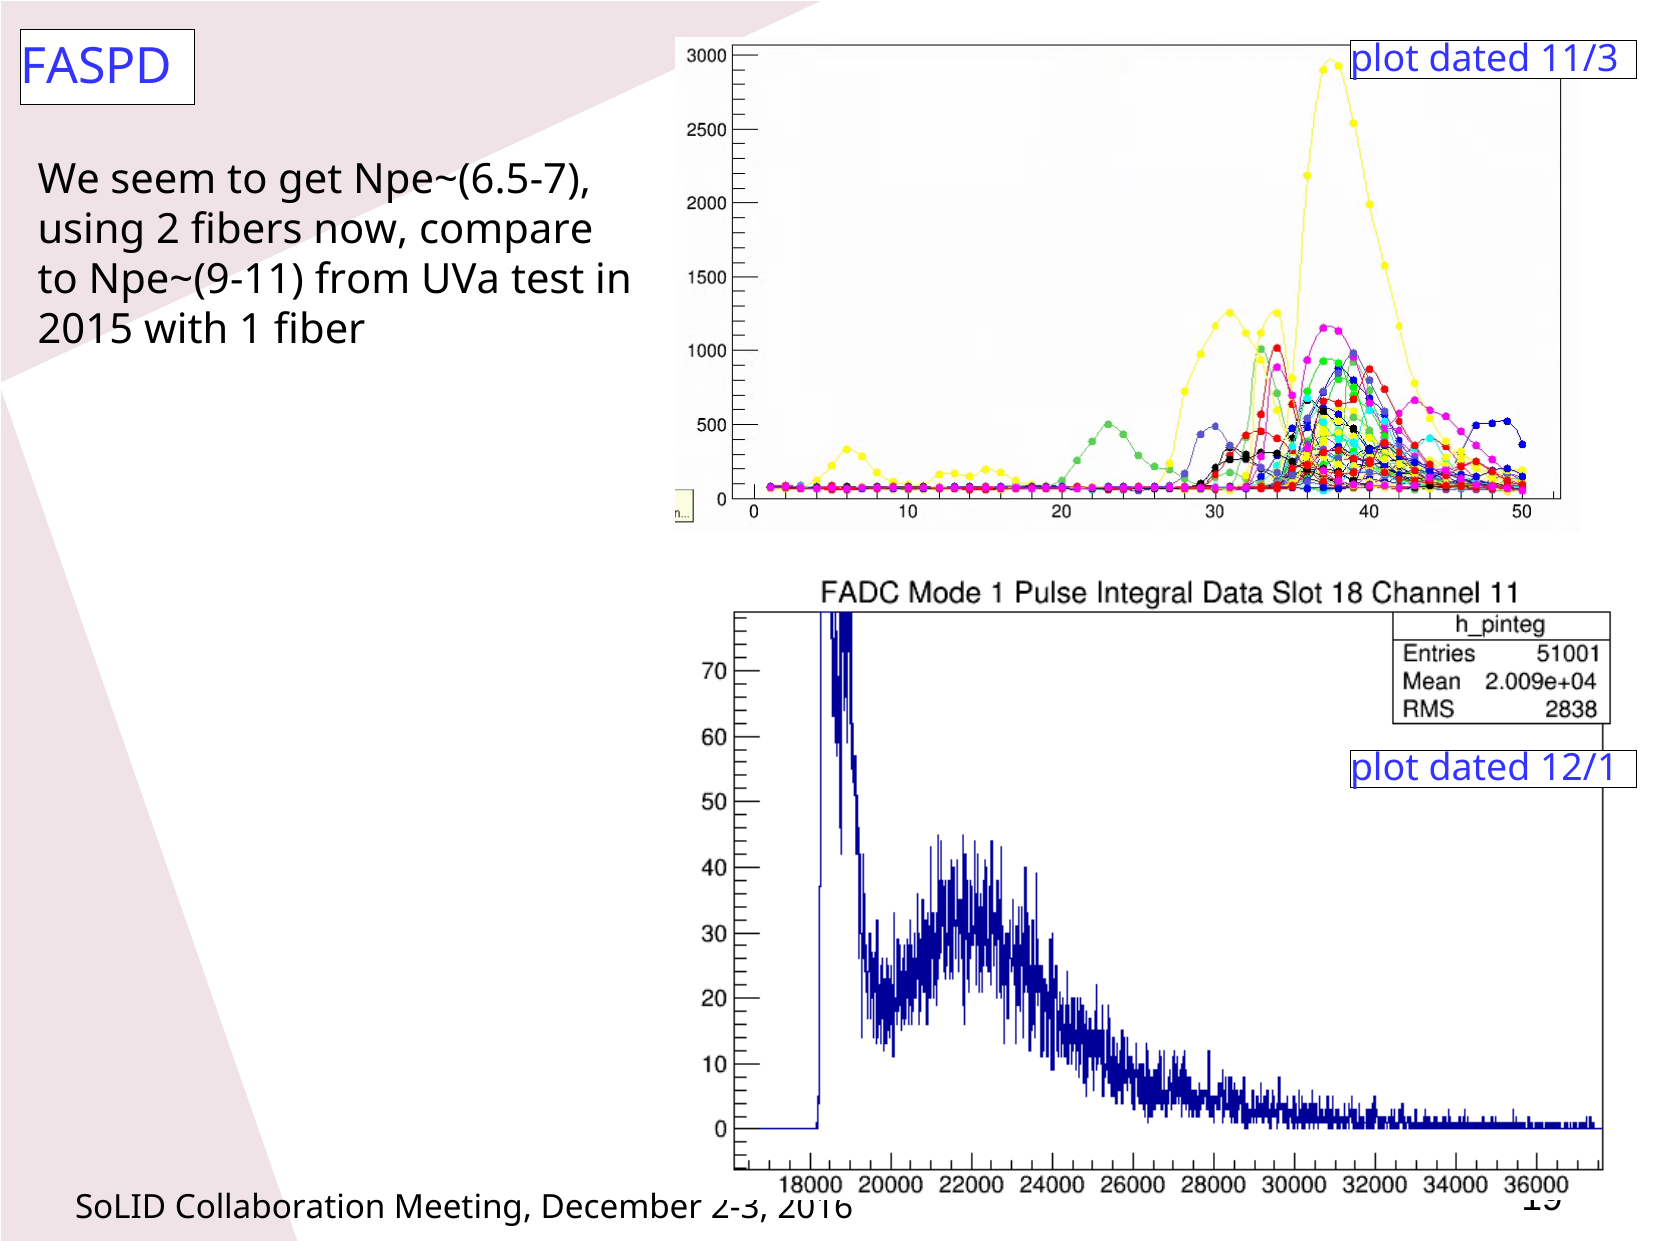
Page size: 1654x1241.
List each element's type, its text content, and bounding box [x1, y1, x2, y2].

picture [675, 569, 1614, 1201]
picture [675, 37, 1580, 532]
text_box We seem to get Npe~(6.5-7), using 2 fibers now, compare to Npe~(9-11) from UVa test in 2015 with 1 fiber [37, 151, 638, 451]
text_box plot dated 12/1 [1350, 750, 1637, 788]
text_box FASPD [20, 29, 195, 105]
text_box plot dated 11/3 [1350, 40, 1637, 79]
